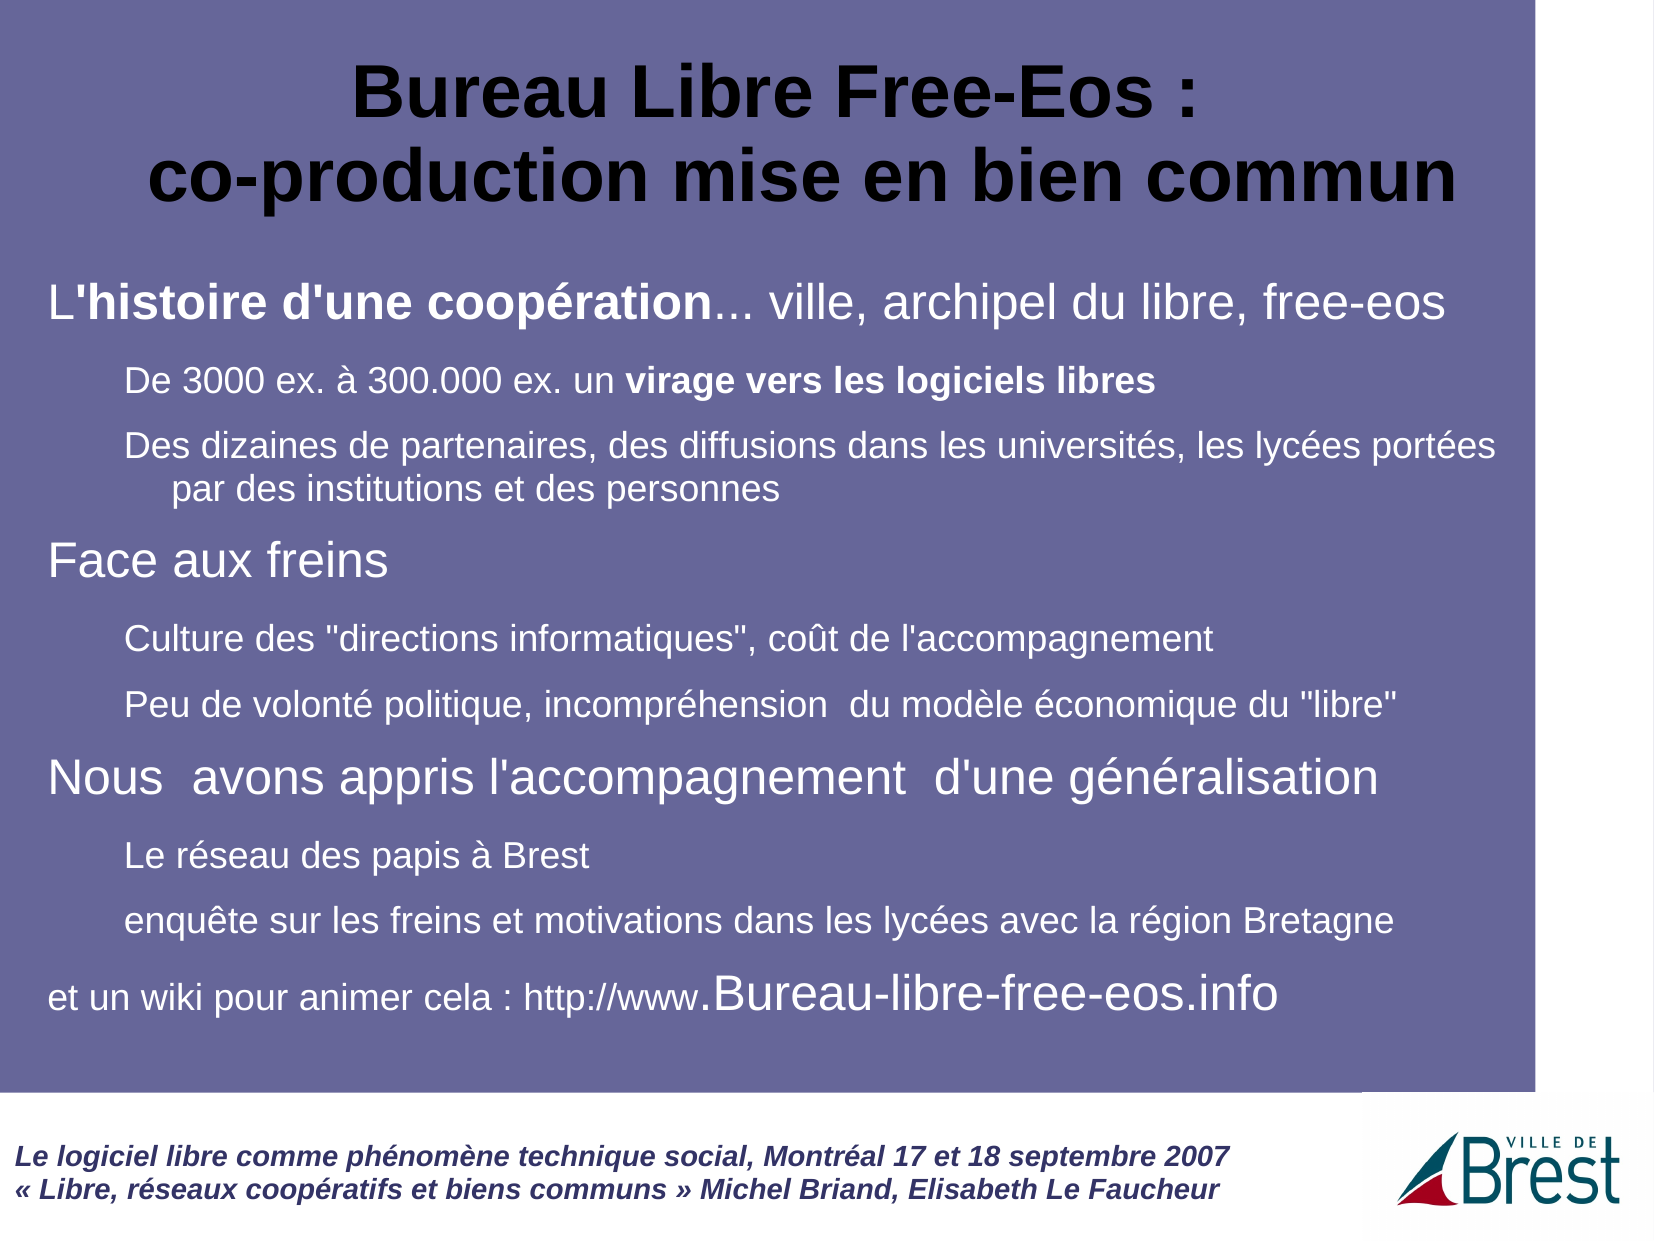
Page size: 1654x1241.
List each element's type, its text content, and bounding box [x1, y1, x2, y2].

title Bureau Libre Free-Eos : co-production mise en bien commun [29, 29, 1506, 237]
list L'histoire d'une coopération... ville, archipel du libre, free-eos De 3000 ex. à 300.000 ex. un virage vers les logiciels libres Des dizaines de partenaires, des diffusions dans les universités, les lycées portées par des institutions et des personnes Face aux freins Culture des "directions informatiques", coût de l'accompagnement Peu de volonté politique, incompréhension du modèle économique du "libre" Nous avons appris l'accompagnement d'une généralisation Le réseau des papis à Brest enquête sur les freins et motivations dans les lycées avec la région Bretagne et un wiki pour animer cela : http://www.Bureau-libre-free-eos.info [29, 274, 1506, 1093]
picture [1362, 1092, 1654, 1241]
